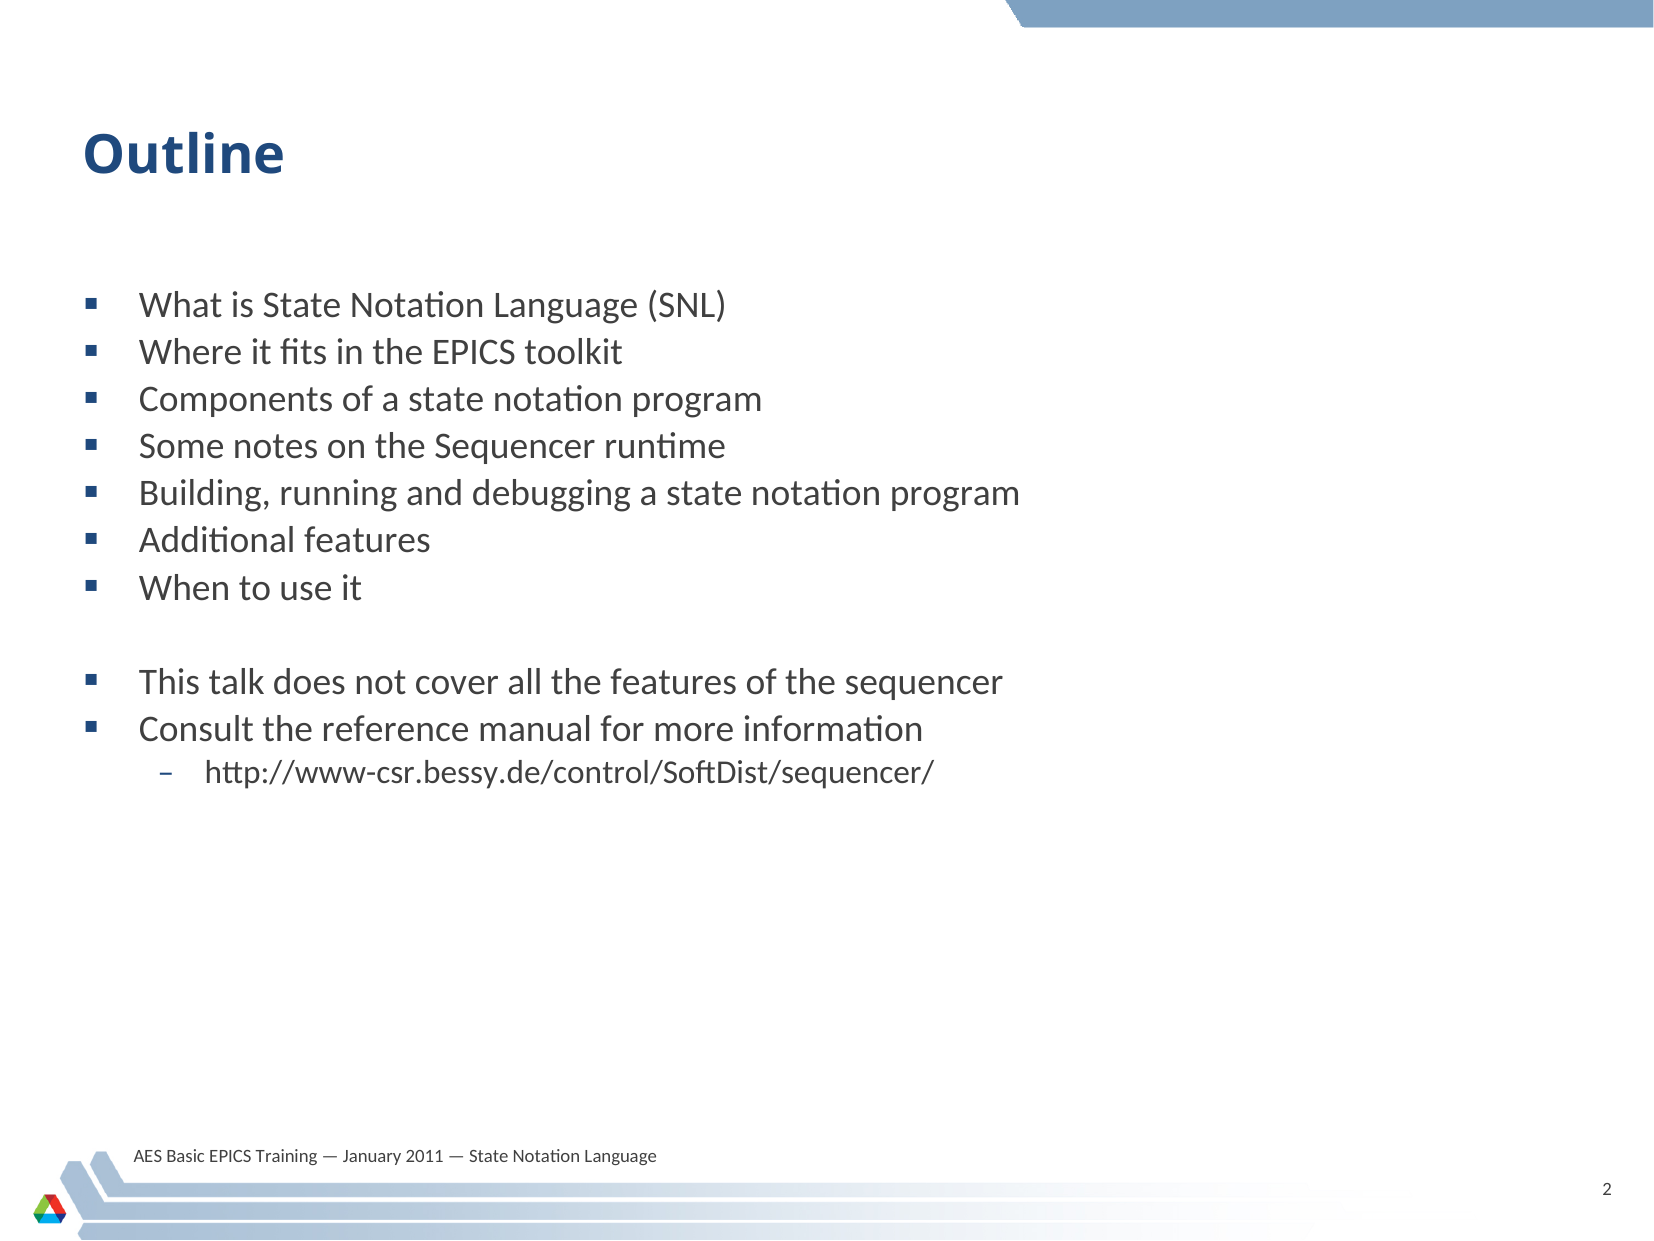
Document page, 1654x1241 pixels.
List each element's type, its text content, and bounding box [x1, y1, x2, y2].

picture [0, 0, 1654, 29]
title Outline [82, 49, 1571, 257]
list What is State Notation Language (SNL) Where it fits in the EPICS toolkit Components of a state notation program Some notes on the Sequencer runtime Building, running and debugging a state notation program Additional features When to use it This talk does not cover all the features of the sequencer Consult the reference manual for more information http://www-csr.bessy.de/control/SoftDist/sequencer/ [82, 289, 1571, 856]
picture [0, 1143, 1654, 1240]
